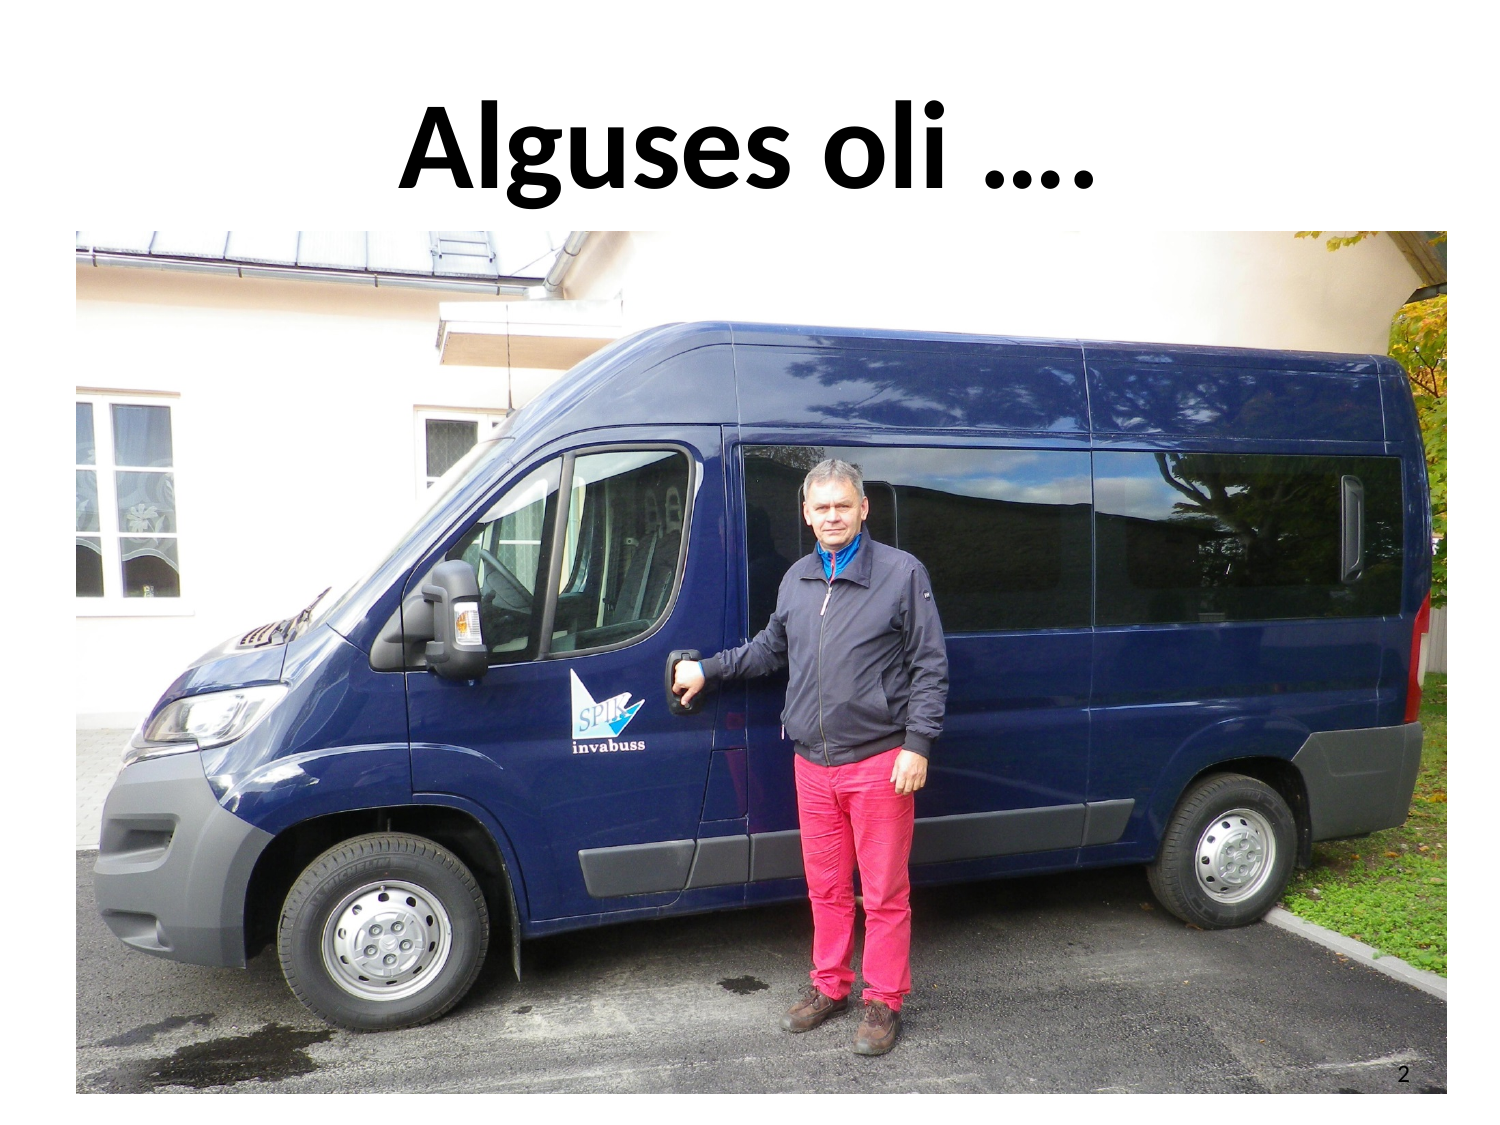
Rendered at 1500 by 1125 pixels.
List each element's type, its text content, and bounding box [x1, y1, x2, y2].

text_box Alguses oli …. [75, 45, 1425, 233]
text_box <number> [1074, 1042, 1425, 1103]
picture [76, 231, 1447, 1094]
